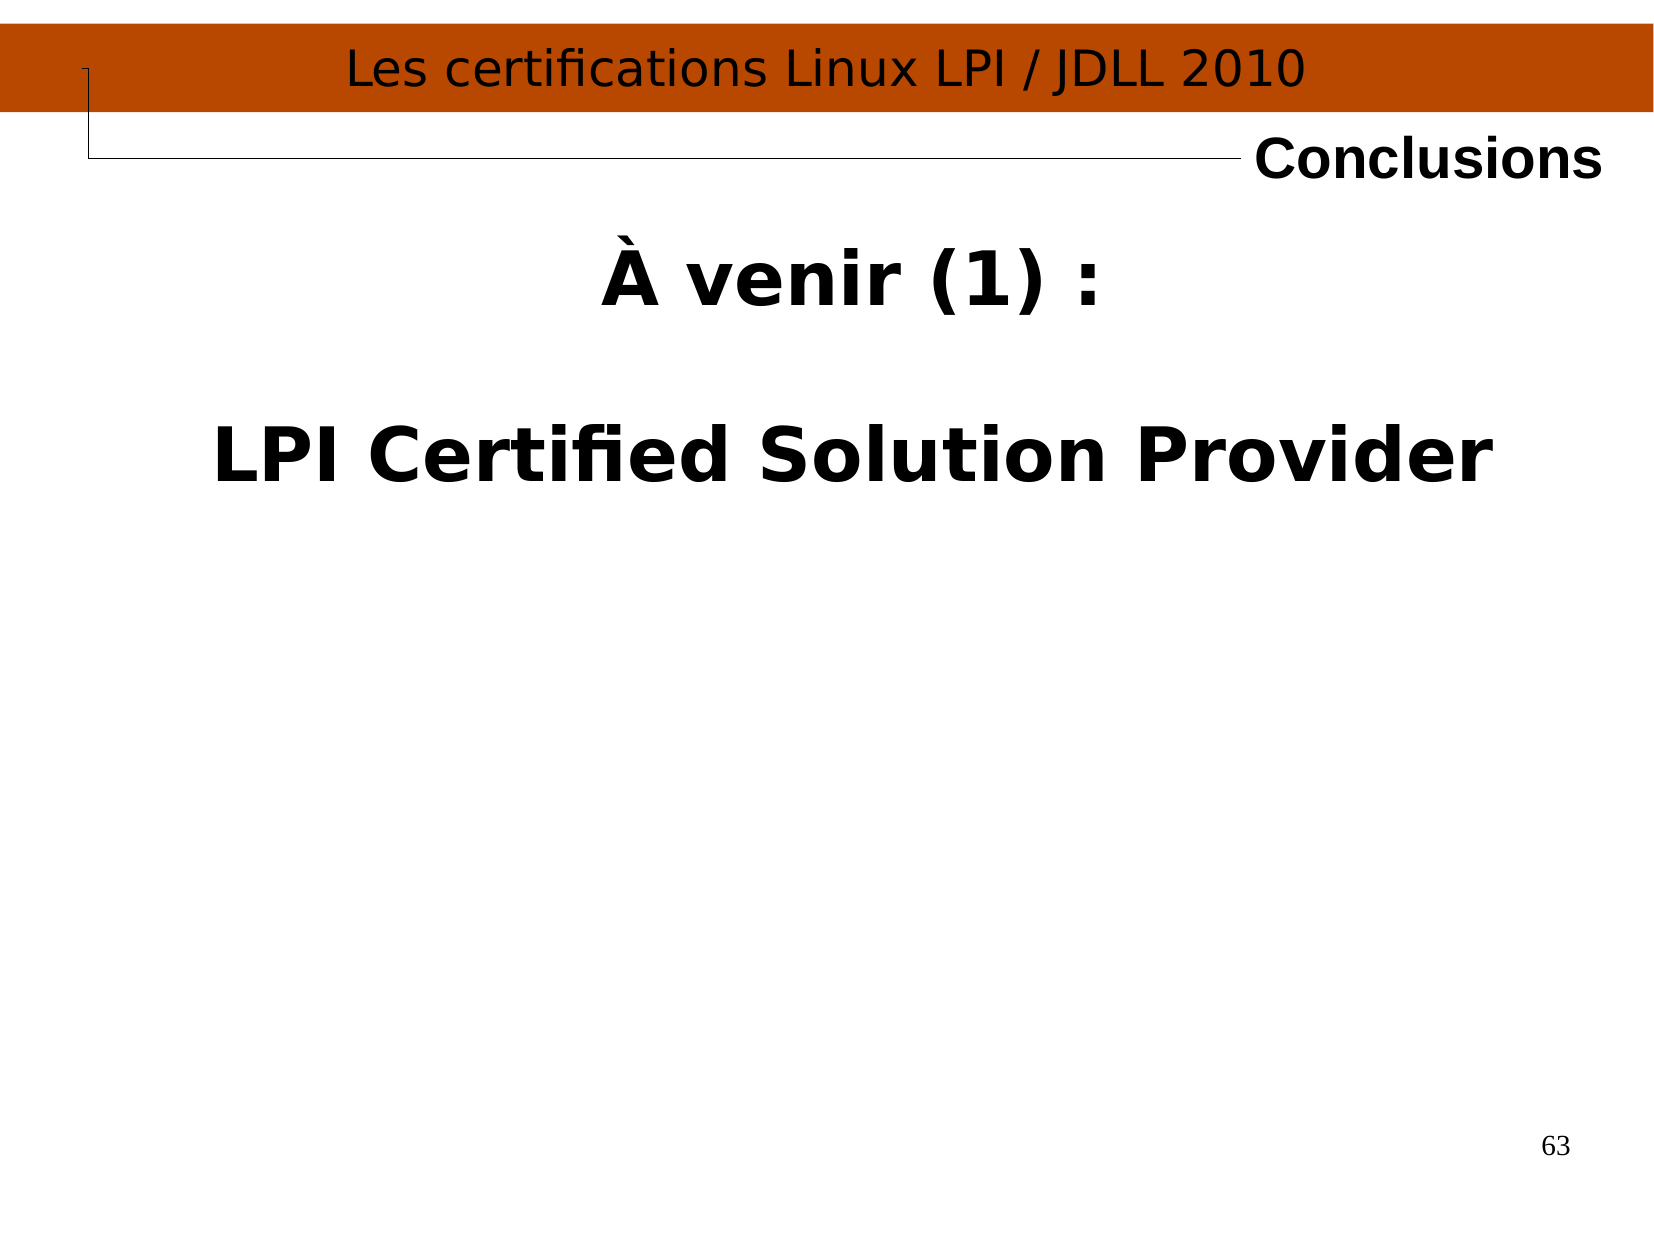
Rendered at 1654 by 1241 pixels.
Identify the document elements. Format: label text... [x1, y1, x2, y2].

text_box [0, 23, 1654, 113]
text_box Conclusions [1240, 118, 1654, 198]
list À venir (1) : LPI Certified Solution Provider [73, 236, 1562, 1047]
title Les certifications Linux LPI / JDLL 2010 [82, 39, 1571, 99]
